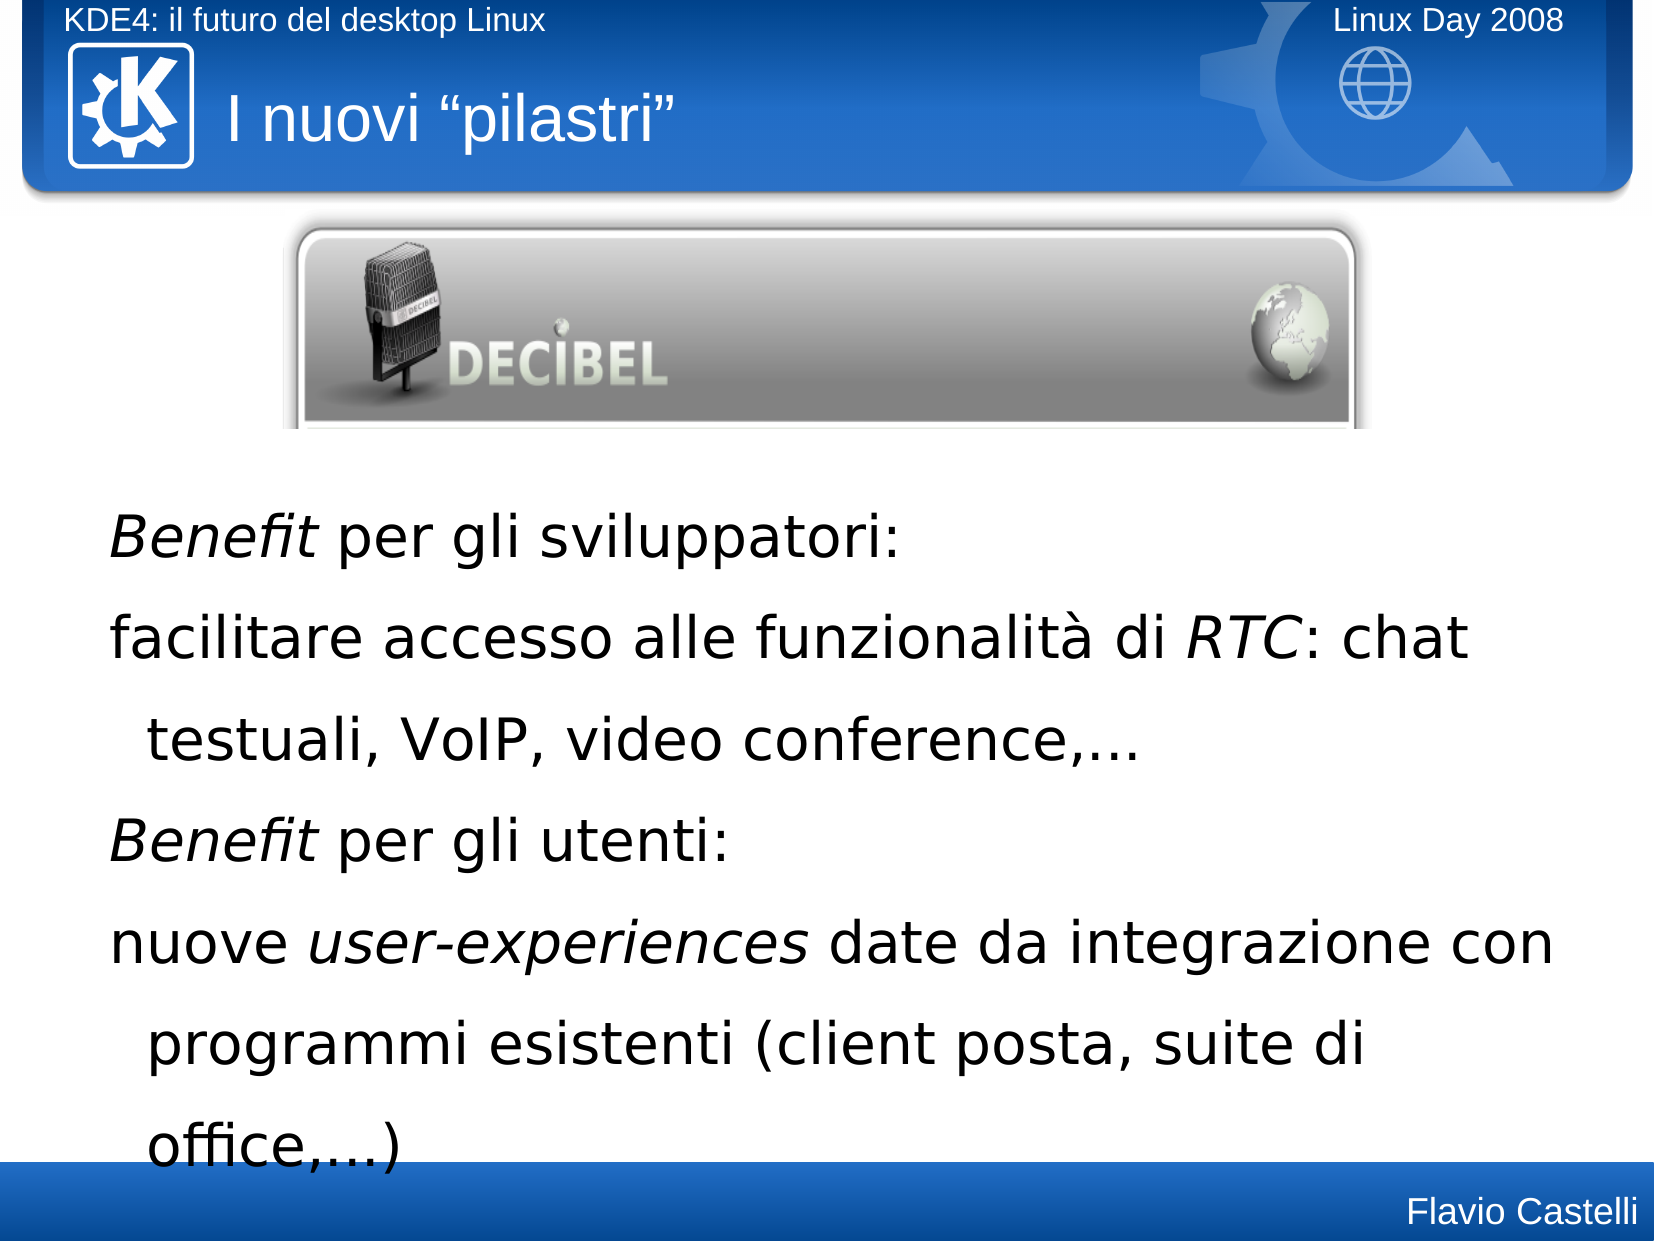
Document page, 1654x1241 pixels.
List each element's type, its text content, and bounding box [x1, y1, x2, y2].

title I nuovi “pilastri” [225, 49, 1571, 188]
picture [0, 0, 1652, 429]
text_box Benefit per gli sviluppatori: facilitare accesso alle funzionalità di RTC: chat testuali, VoIP, video conference,... Benefit per gli utenti: nuove user-experiences date da integrazione con programmi esistenti (client posta, suite di office,...) [49, 461, 1604, 1154]
